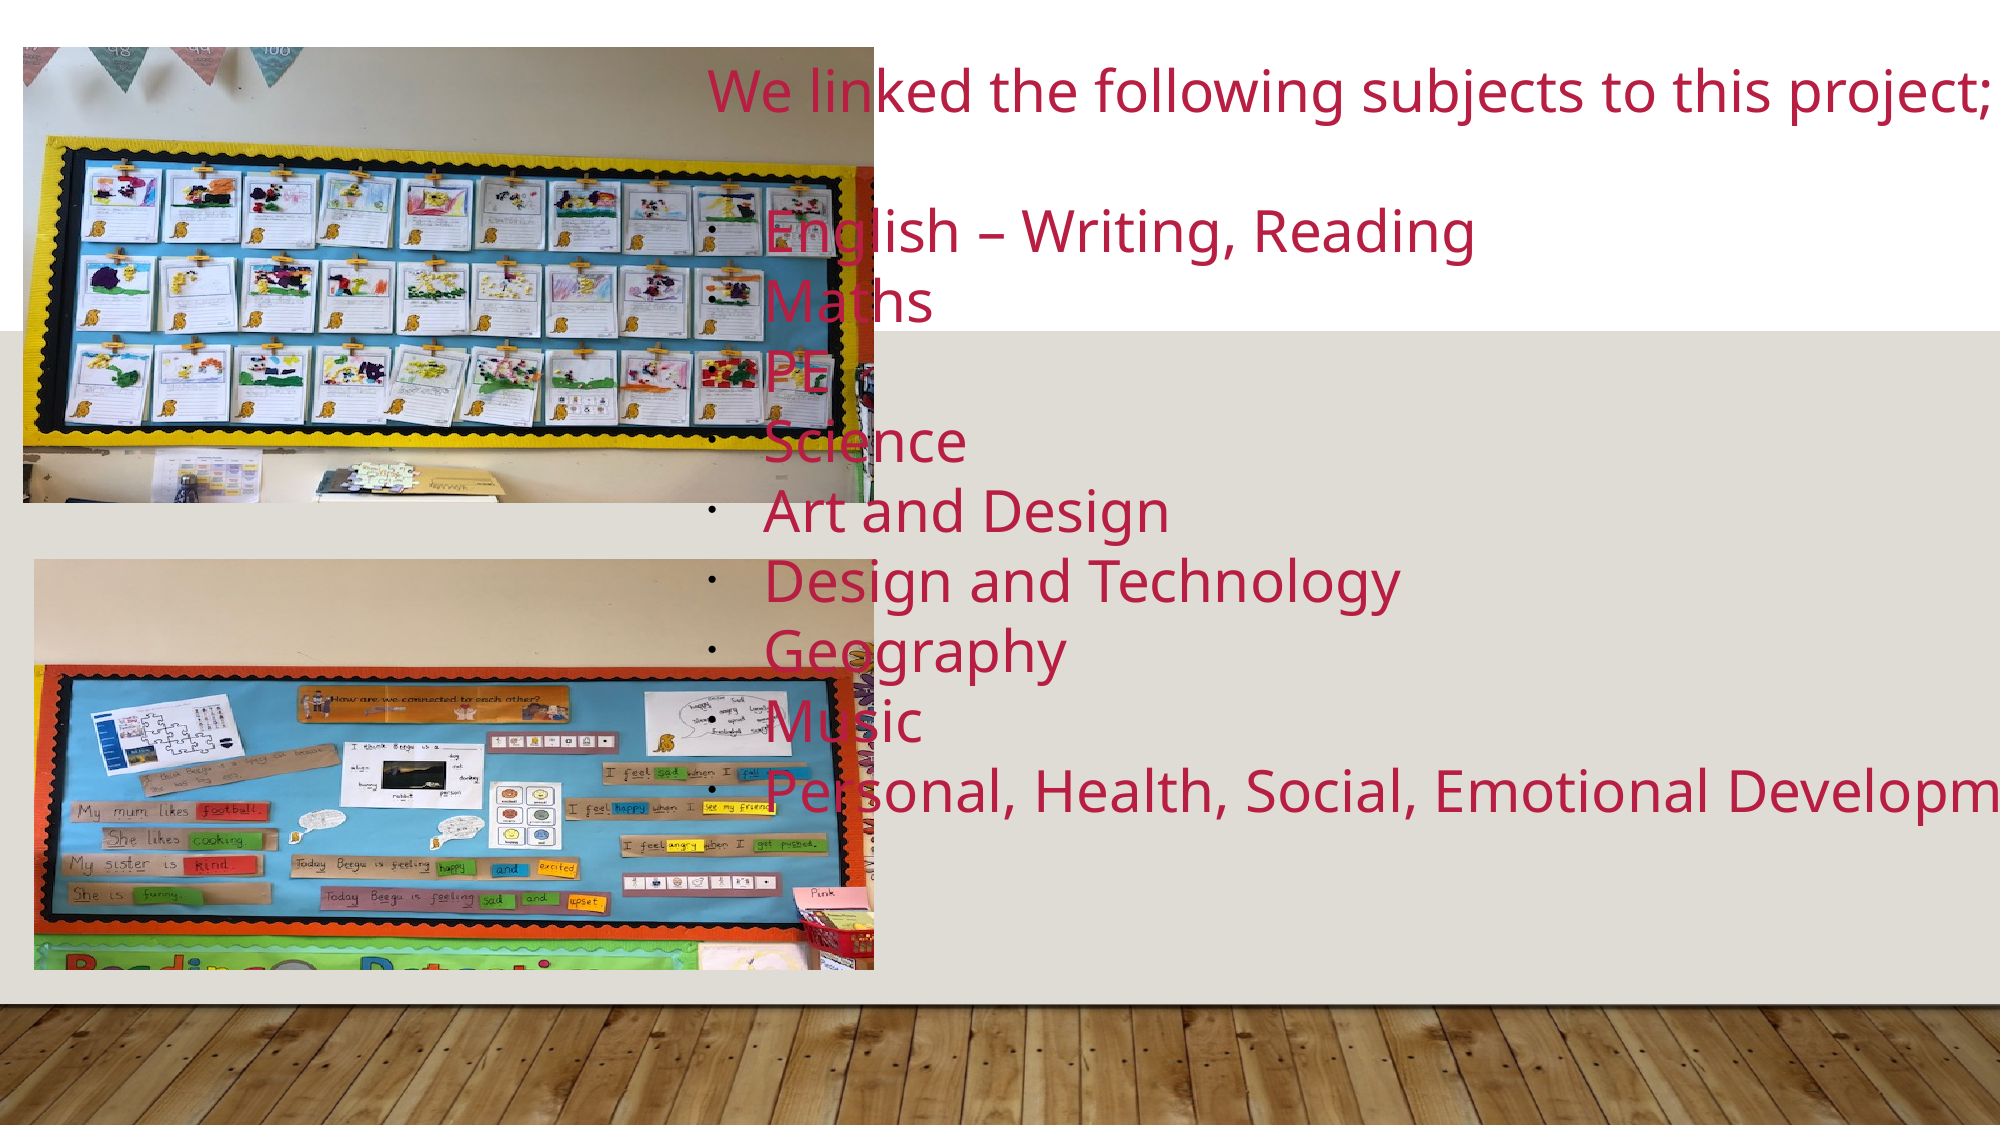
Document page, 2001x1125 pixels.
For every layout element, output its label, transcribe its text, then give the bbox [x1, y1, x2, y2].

picture [23, 47, 692, 503]
picture [0, 1004, 2000, 1125]
text_box We linked the following subjects to this project; English – Writing, Reading Maths PE Science Art and Design Design and Technology Geography Music Personal, Health, Social, Emotional Development [692, 47, 2000, 892]
picture [34, 559, 874, 970]
